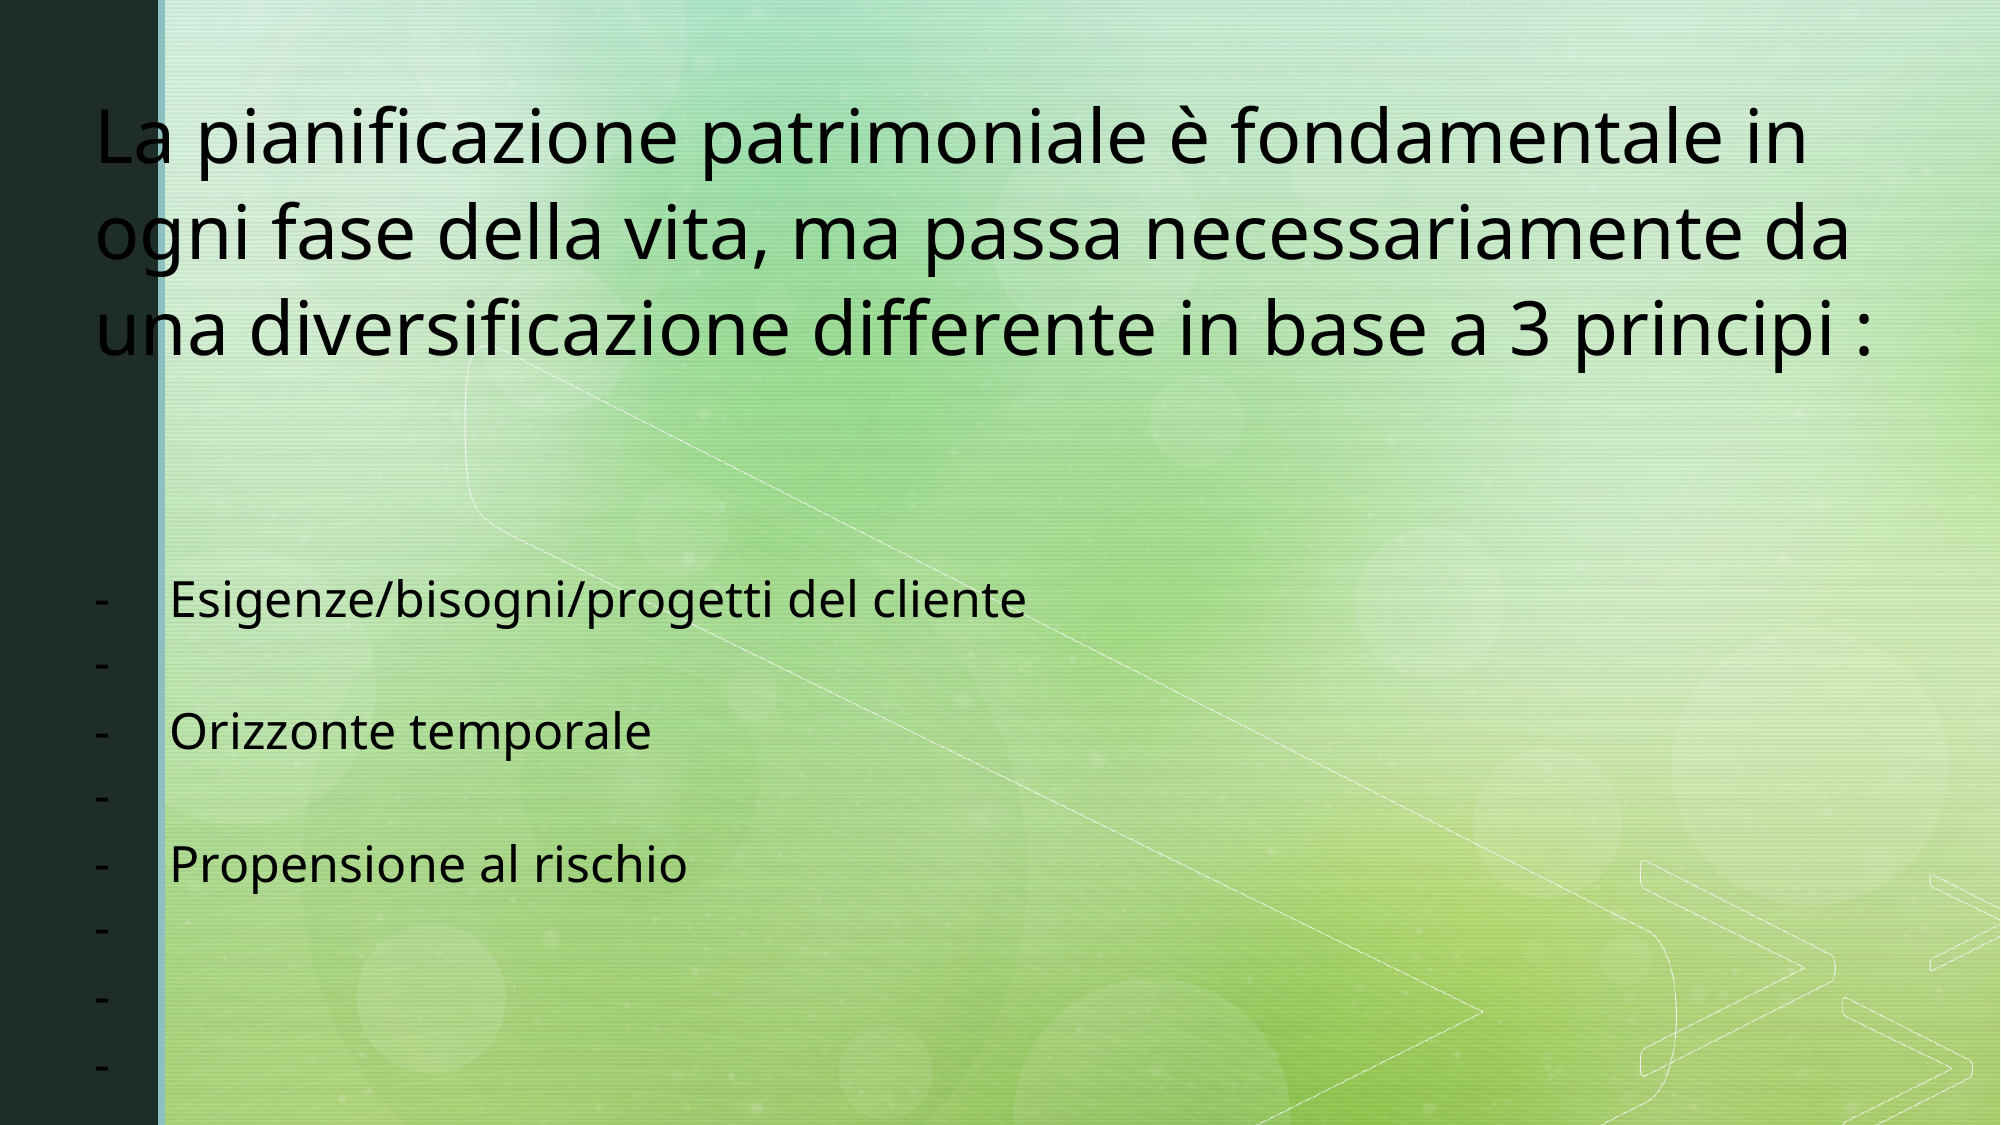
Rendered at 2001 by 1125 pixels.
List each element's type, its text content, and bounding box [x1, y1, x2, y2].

text_box La pianificazione patrimoniale è fondamentale in ogni fase della vita, ma passa necessariamente da una diversificazione differente in base a 3 principi : Esigenze/bisogni/progetti del cliente Orizzonte temporale Propensione al rischio [79, 74, 1921, 1125]
